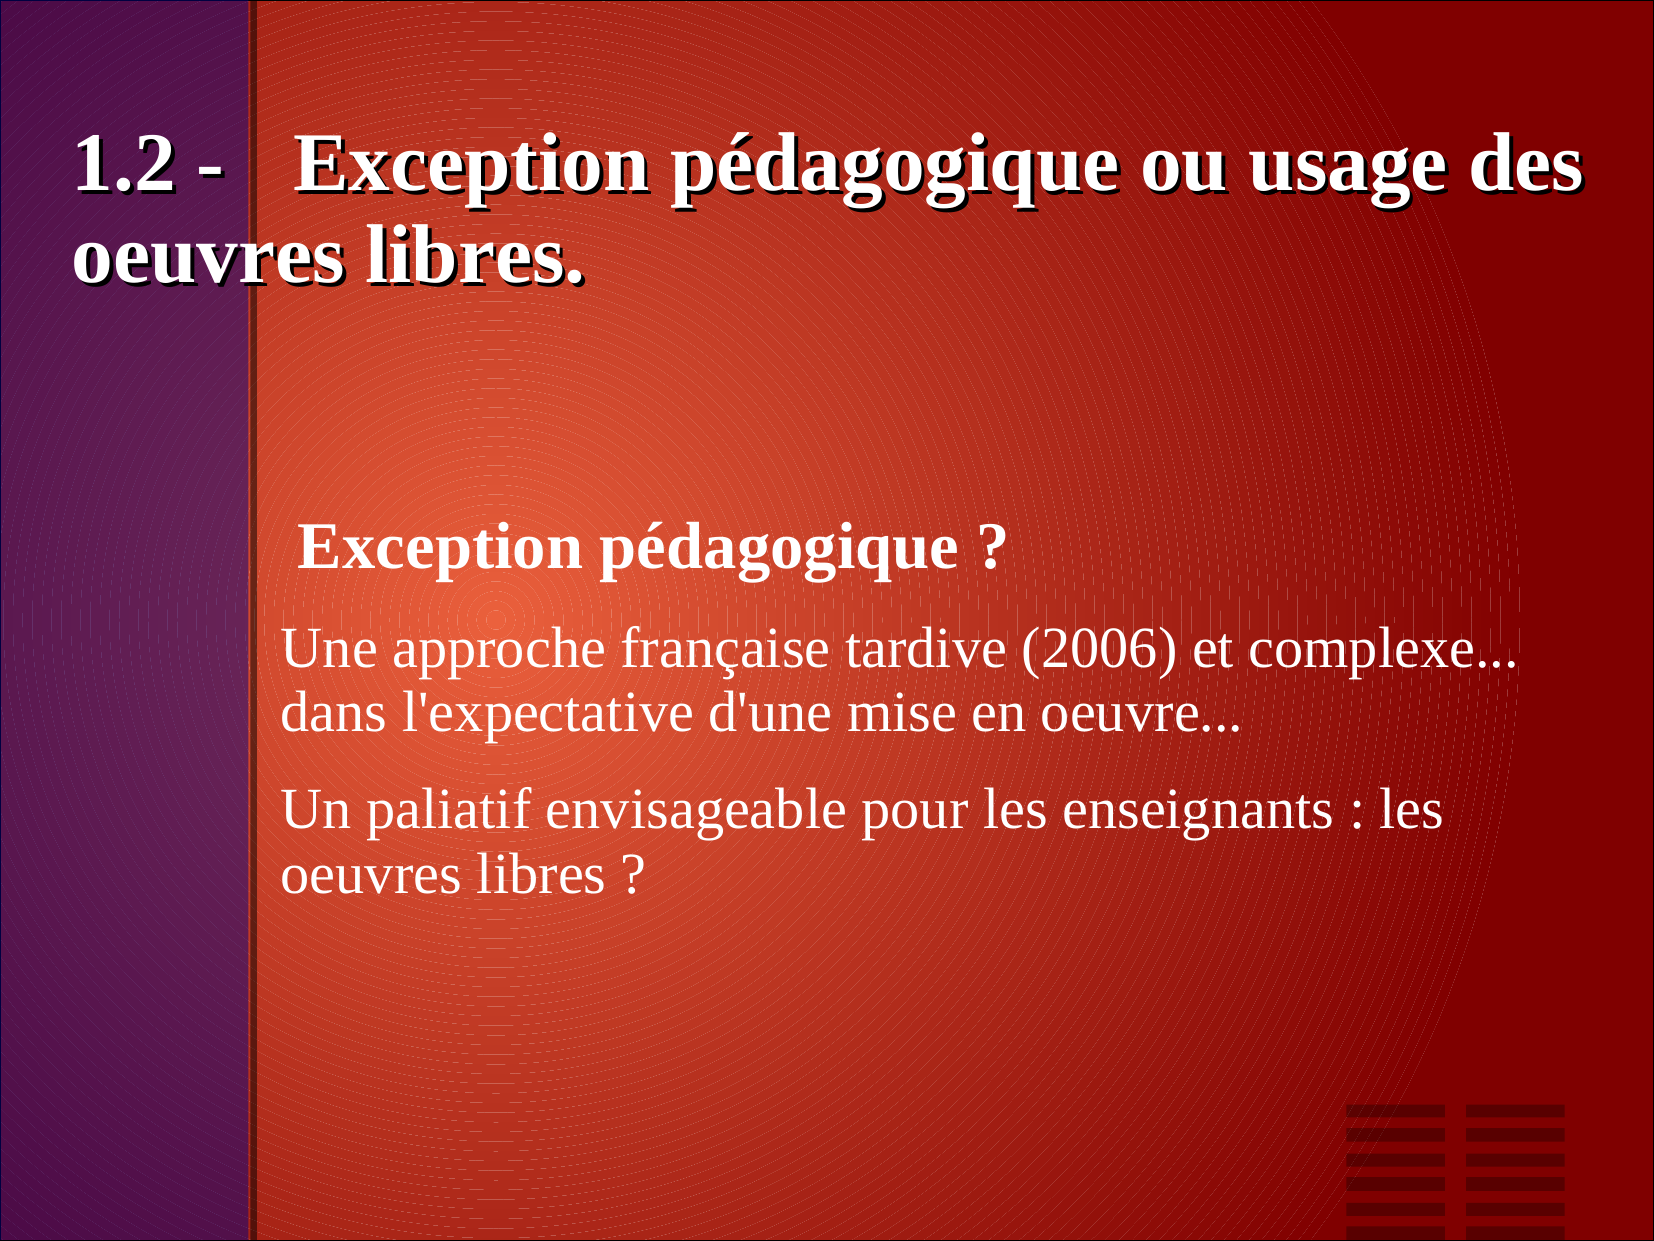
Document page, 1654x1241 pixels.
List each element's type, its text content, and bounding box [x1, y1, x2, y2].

title 1.2 - Exception pédagogique ou usage des oeuvres libres. [71, 104, 1601, 313]
text_box Exception pédagogique ? Une approche française tardive (2006) et complexe... dans l'expectative d'une mise en oeuvre... Un paliatif envisageable pour les enseignants : les oeuvres libres ? [280, 508, 1622, 1177]
